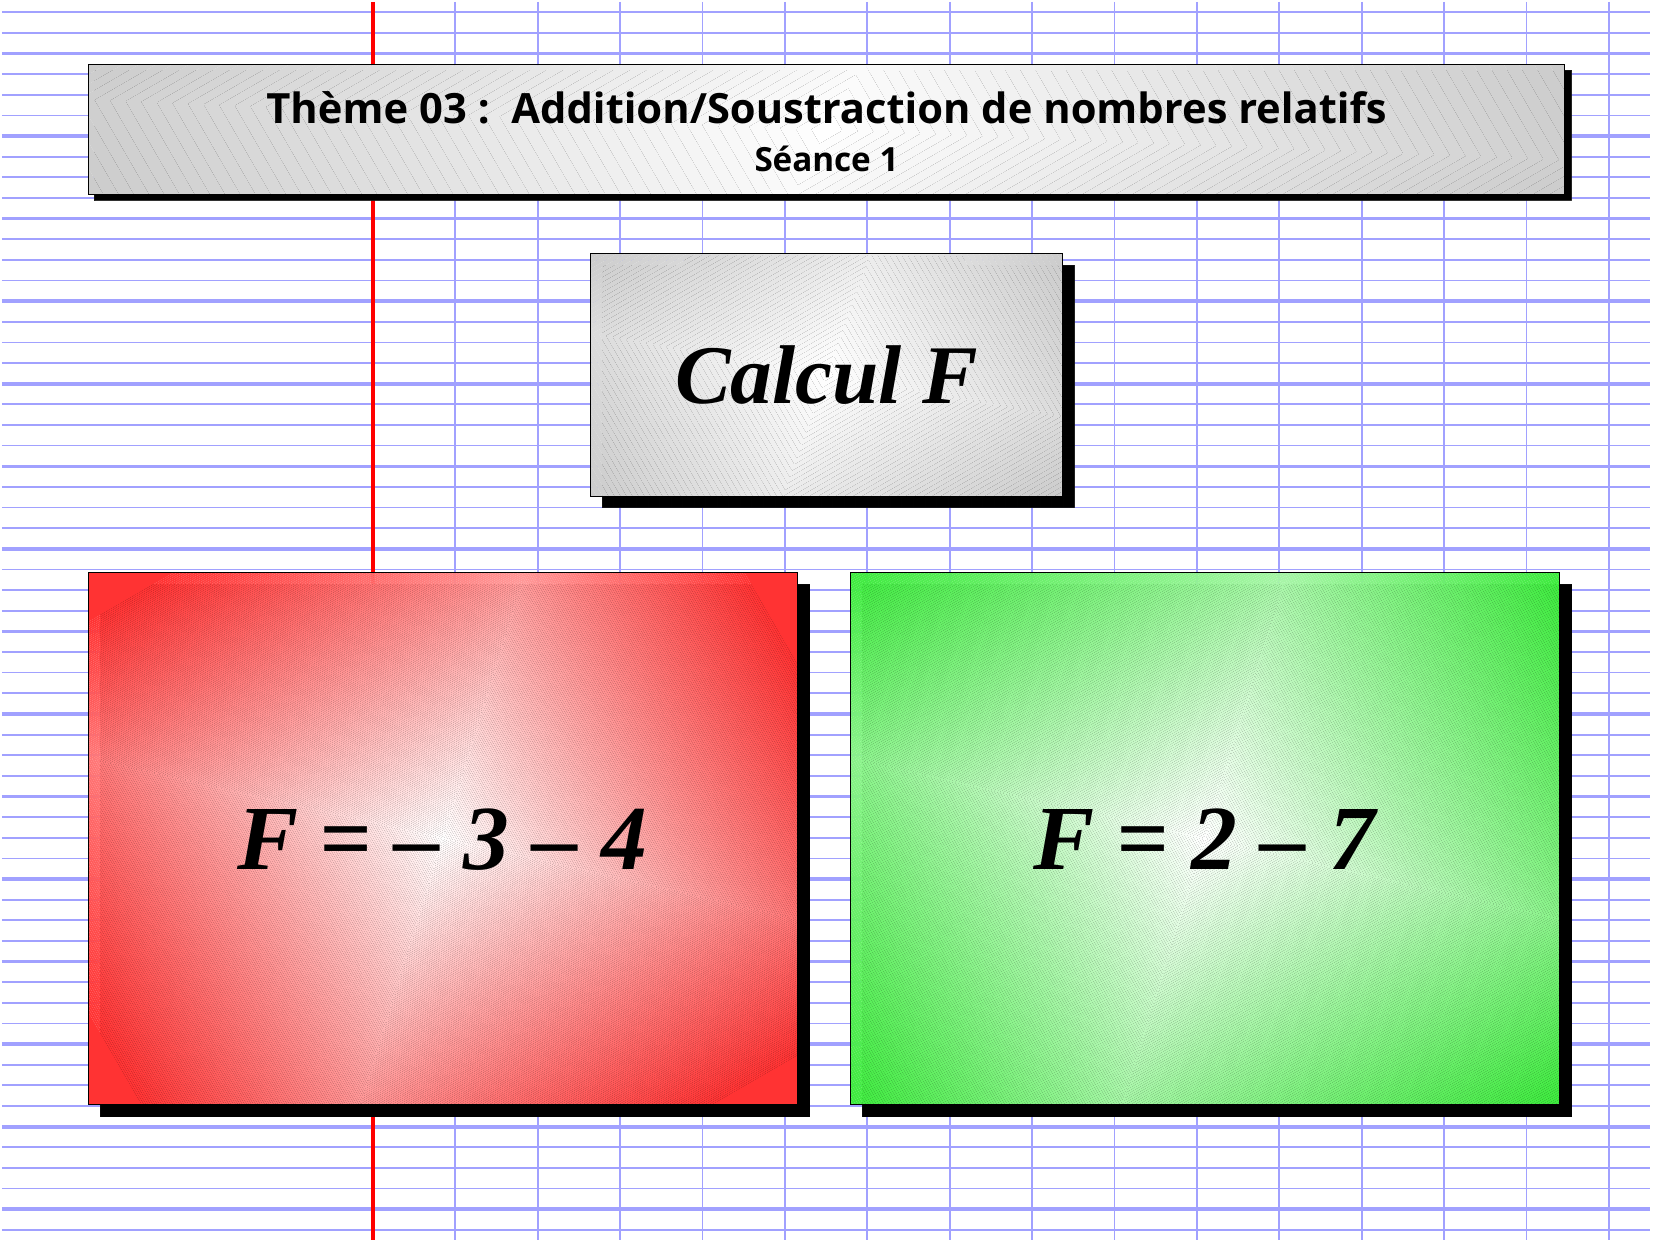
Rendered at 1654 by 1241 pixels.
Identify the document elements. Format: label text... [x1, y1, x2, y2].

picture [0, 0, 1654, 1241]
text_box F = – 3 – 4 [88, 572, 798, 1105]
text_box F = 2 – 7 [850, 572, 1560, 1105]
text_box Calcul F [590, 253, 1063, 497]
text_box Thème 03 : Addition/Soustraction de nombres relatifs Séance 1 [88, 64, 1565, 195]
